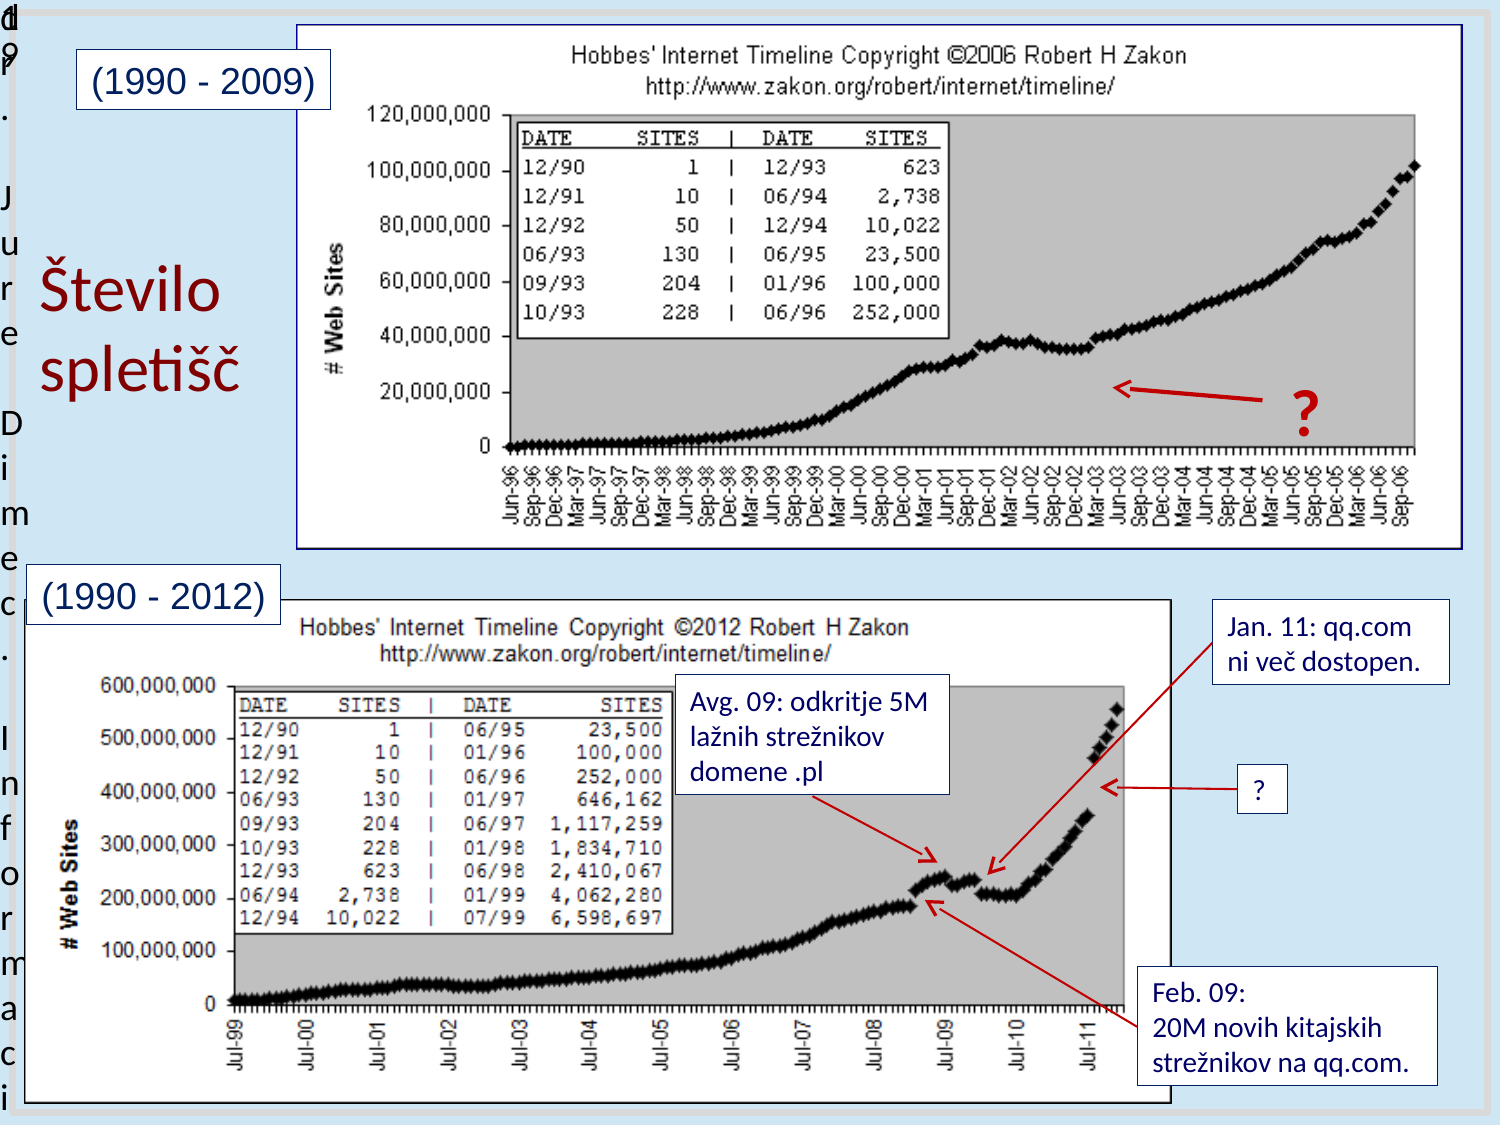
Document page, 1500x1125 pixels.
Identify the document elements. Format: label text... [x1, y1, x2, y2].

text_box (1990 - 2009) [76, 49, 331, 110]
text_box ? [1275, 362, 1337, 458]
text_box Jan. 11: qq.com ni več dostopen. [1212, 599, 1450, 685]
text_box Avg. 09: odkritje 5M lažnih strežnikov domene .pl [675, 674, 950, 795]
title Število spletišč [24, 224, 263, 425]
text_box Feb. 09: 20M novih kitajskih strežnikov na qq.com. [1137, 966, 1438, 1086]
text_box ? [1237, 764, 1288, 814]
text_box (1990 - 2012) [26, 564, 281, 625]
picture [296, 24, 1463, 550]
picture [24, 599, 1172, 1104]
